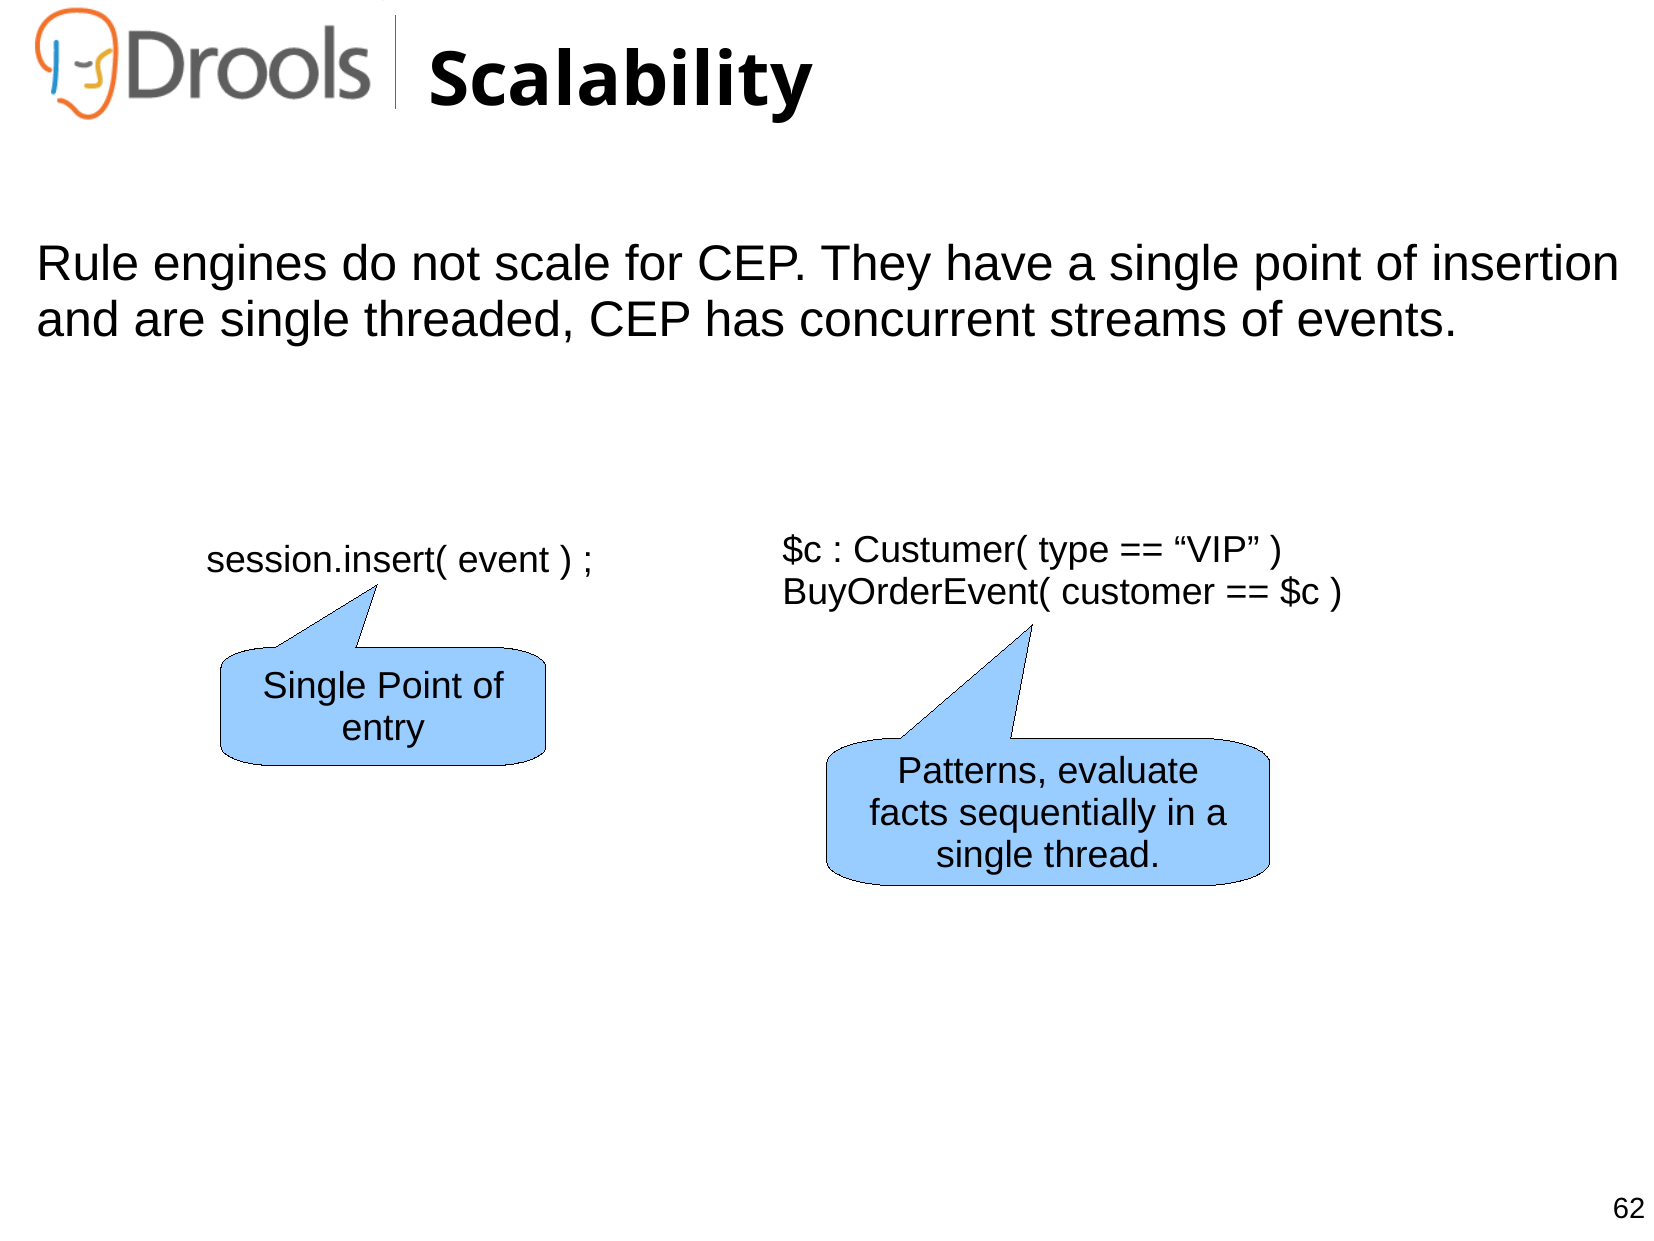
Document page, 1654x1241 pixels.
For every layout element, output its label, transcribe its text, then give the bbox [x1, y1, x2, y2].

text_box $c : Custumer( type == “VIP” ) BuyOrderEvent( customer == $c ) [767, 521, 1358, 621]
text_box Rule engines do not scale for CEP. They have a single point of insertion and are single threaded, CEP has concurrent streams of events. [21, 227, 1654, 355]
text_box Patterns, evaluate facts sequentially in a single thread. [826, 624, 1270, 886]
title Scalability [413, 17, 923, 139]
text_box Single Point of entry [220, 584, 546, 766]
picture [29, 0, 384, 126]
text_box session.insert( event ) ; [191, 531, 650, 589]
